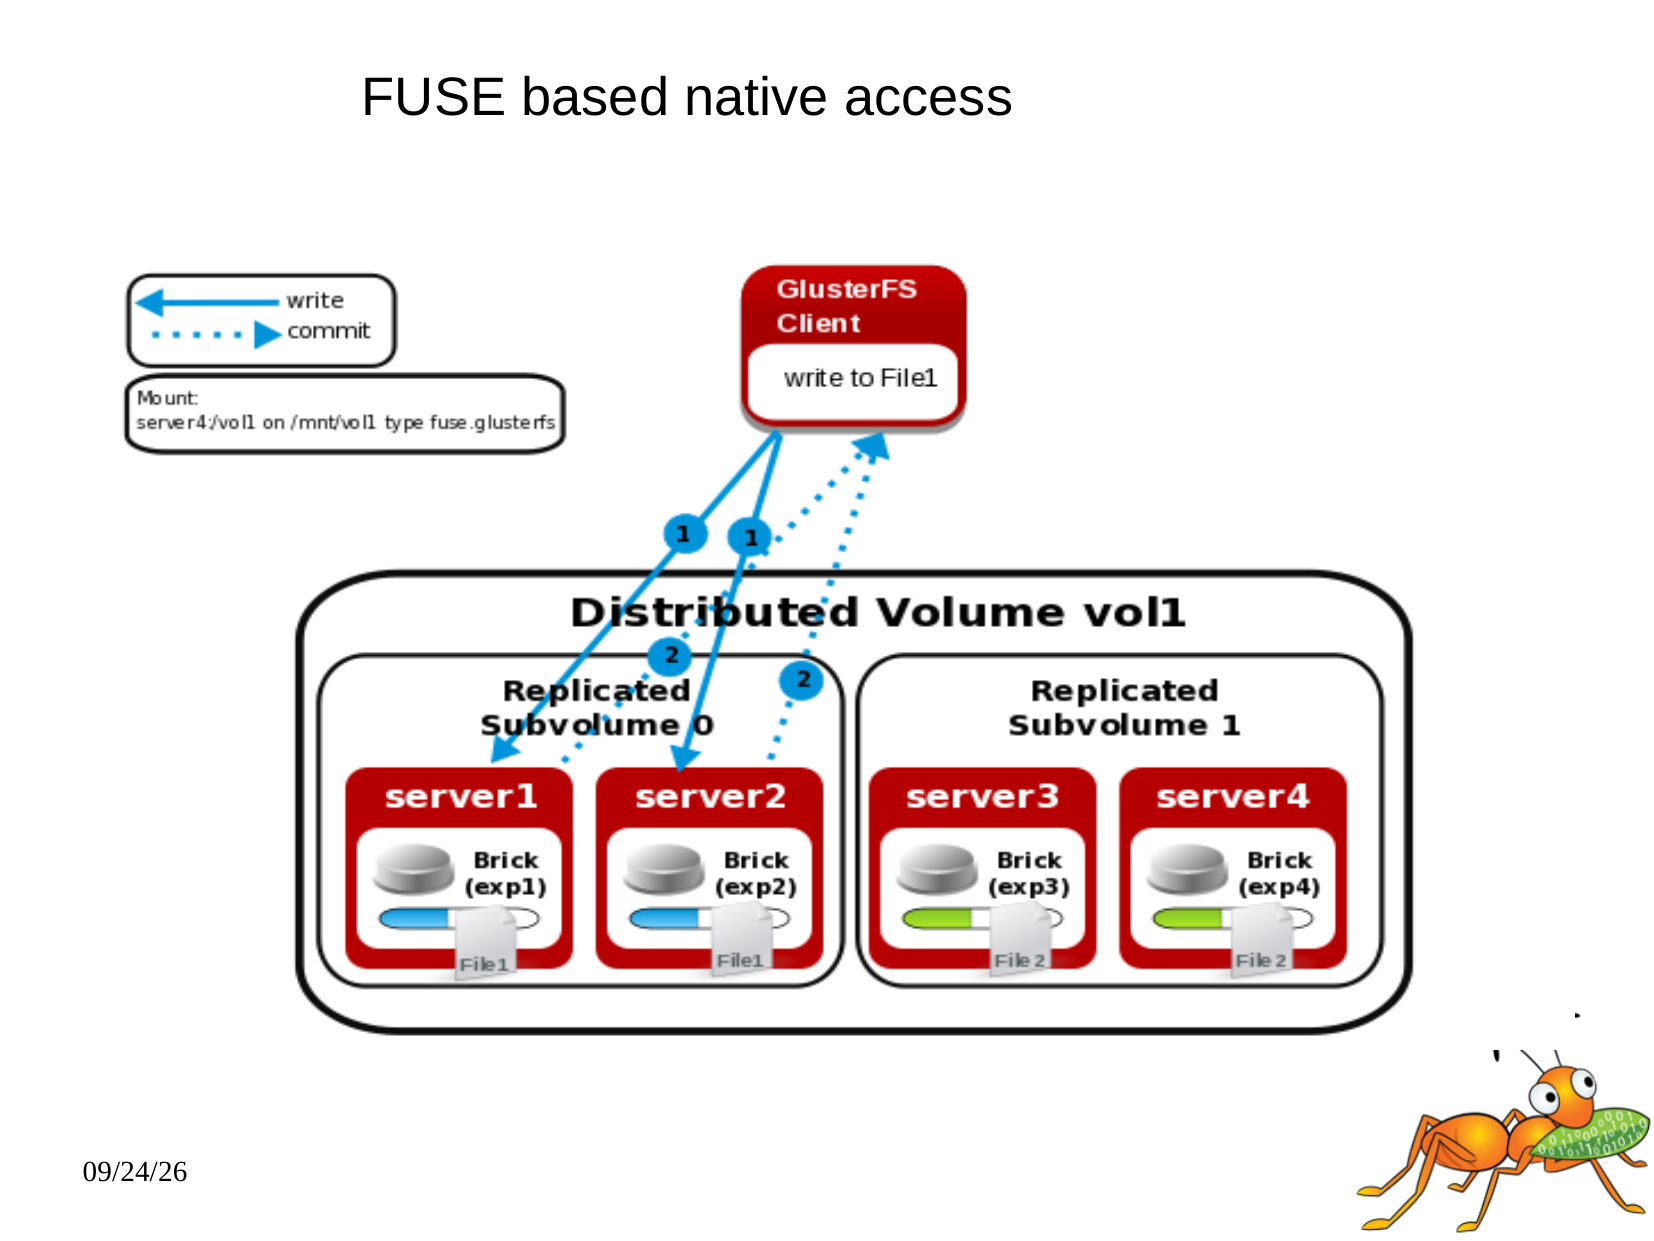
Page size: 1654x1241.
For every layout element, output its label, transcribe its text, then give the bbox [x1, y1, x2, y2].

picture [73, 244, 1654, 1235]
text_box FUSE based native access [53, 59, 1323, 135]
